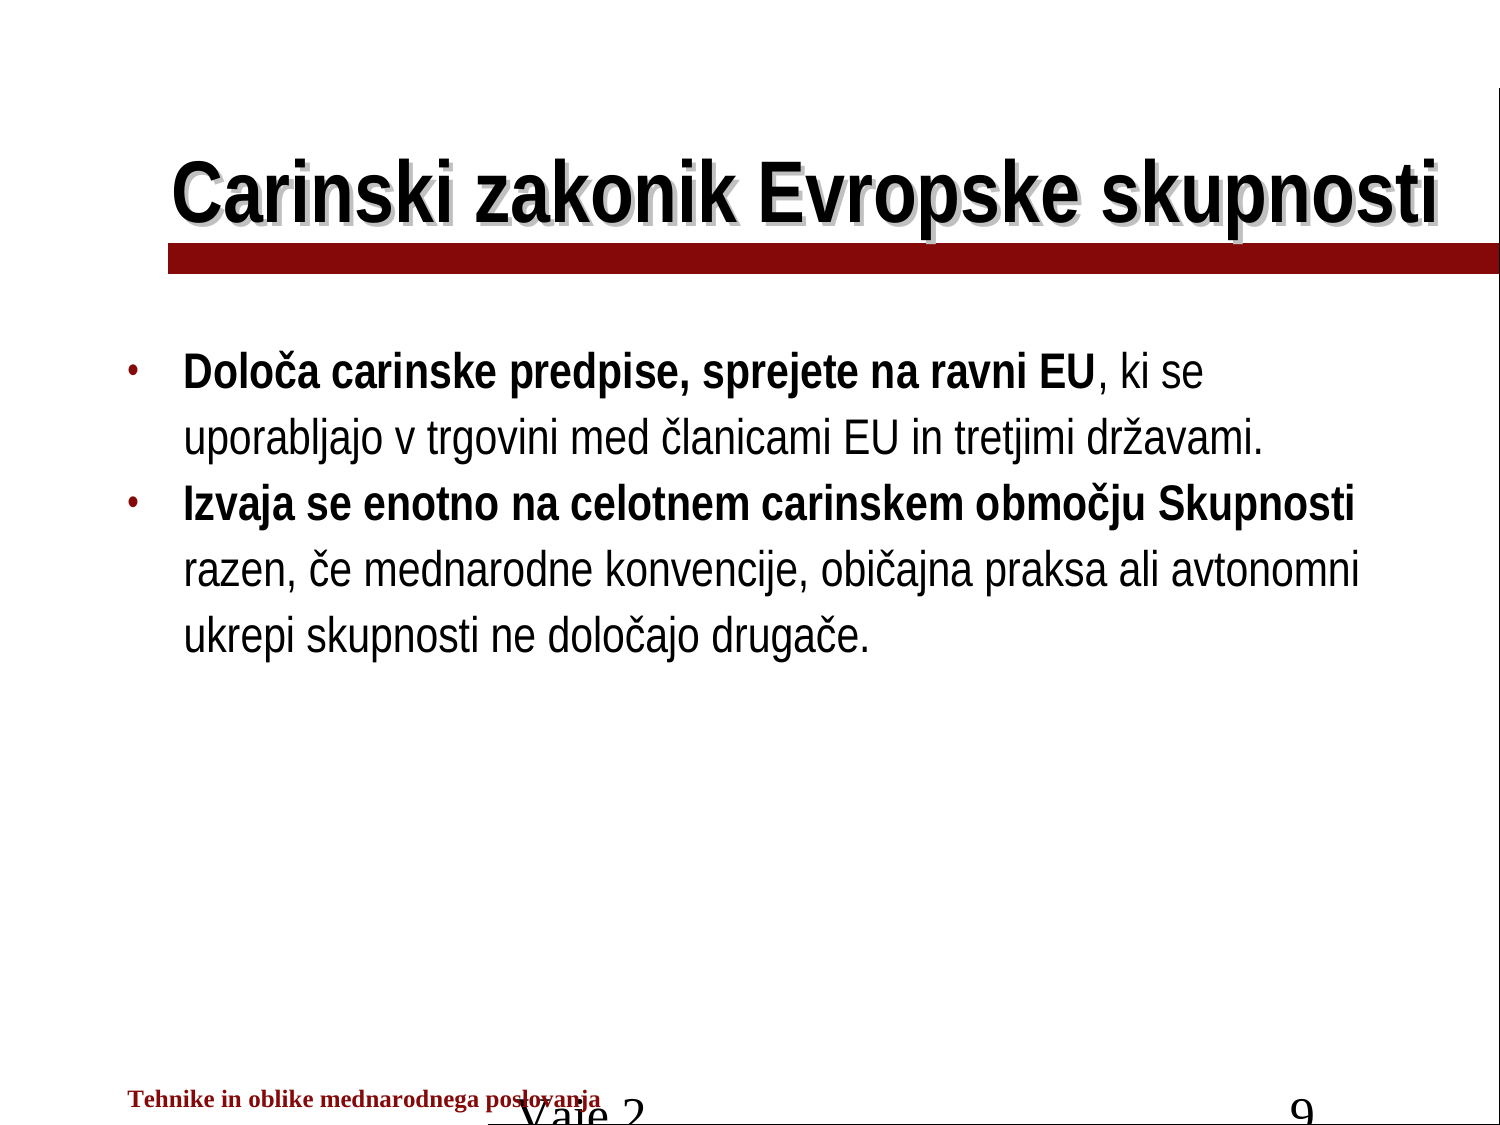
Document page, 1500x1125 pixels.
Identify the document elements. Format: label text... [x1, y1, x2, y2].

list Določa carinske predpise, sprejete na ravni EU, ki se uporabljajo v trgovini med članicami EU in tretjimi državami. Izvaja se enotno na celotnem carinskem območju Skupnosti razen, če mednarodne konvencije, običajna praksa ali avtonomni ukrepi skupnosti ne določajo drugače. [112, 324, 1388, 1001]
title Carinski zakonik Evropske skupnosti [112, 112, 1500, 263]
